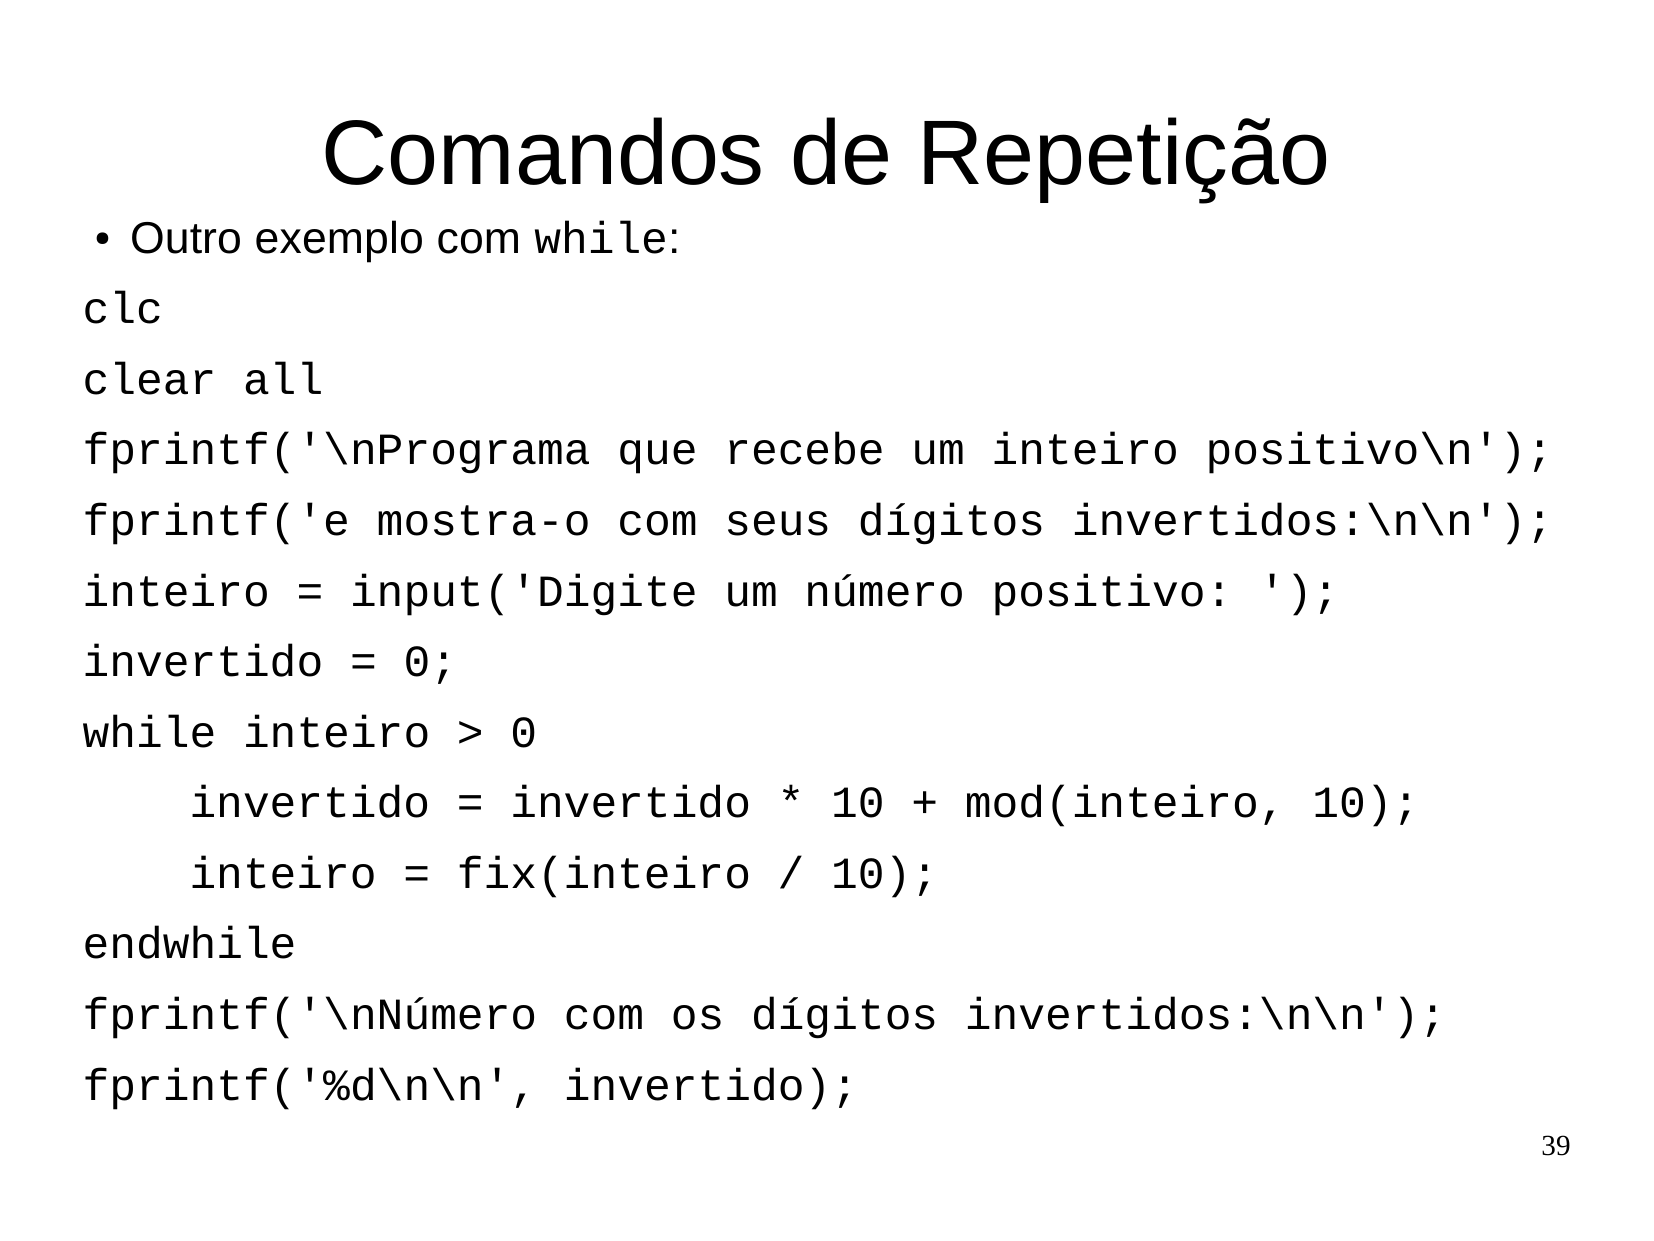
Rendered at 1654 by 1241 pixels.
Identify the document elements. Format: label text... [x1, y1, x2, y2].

title Comandos de Repetição [82, 49, 1571, 212]
list Outro exemplo com while: clc clear all fprintf('\nPrograma que recebe um inteiro positivo\n'); fprintf('e mostra-o com seus dígitos invertidos:\n\n'); inteiro = input('Digite um número positivo: '); invertido = 0; while inteiro > 0 invertido = invertido * 10 + mod(inteiro, 10); inteiro = fix(inteiro / 10); endwhile fprintf('\nNúmero com os dígitos invertidos:\n\n'); fprintf('%d\n\n', invertido); [82, 212, 1571, 1134]
